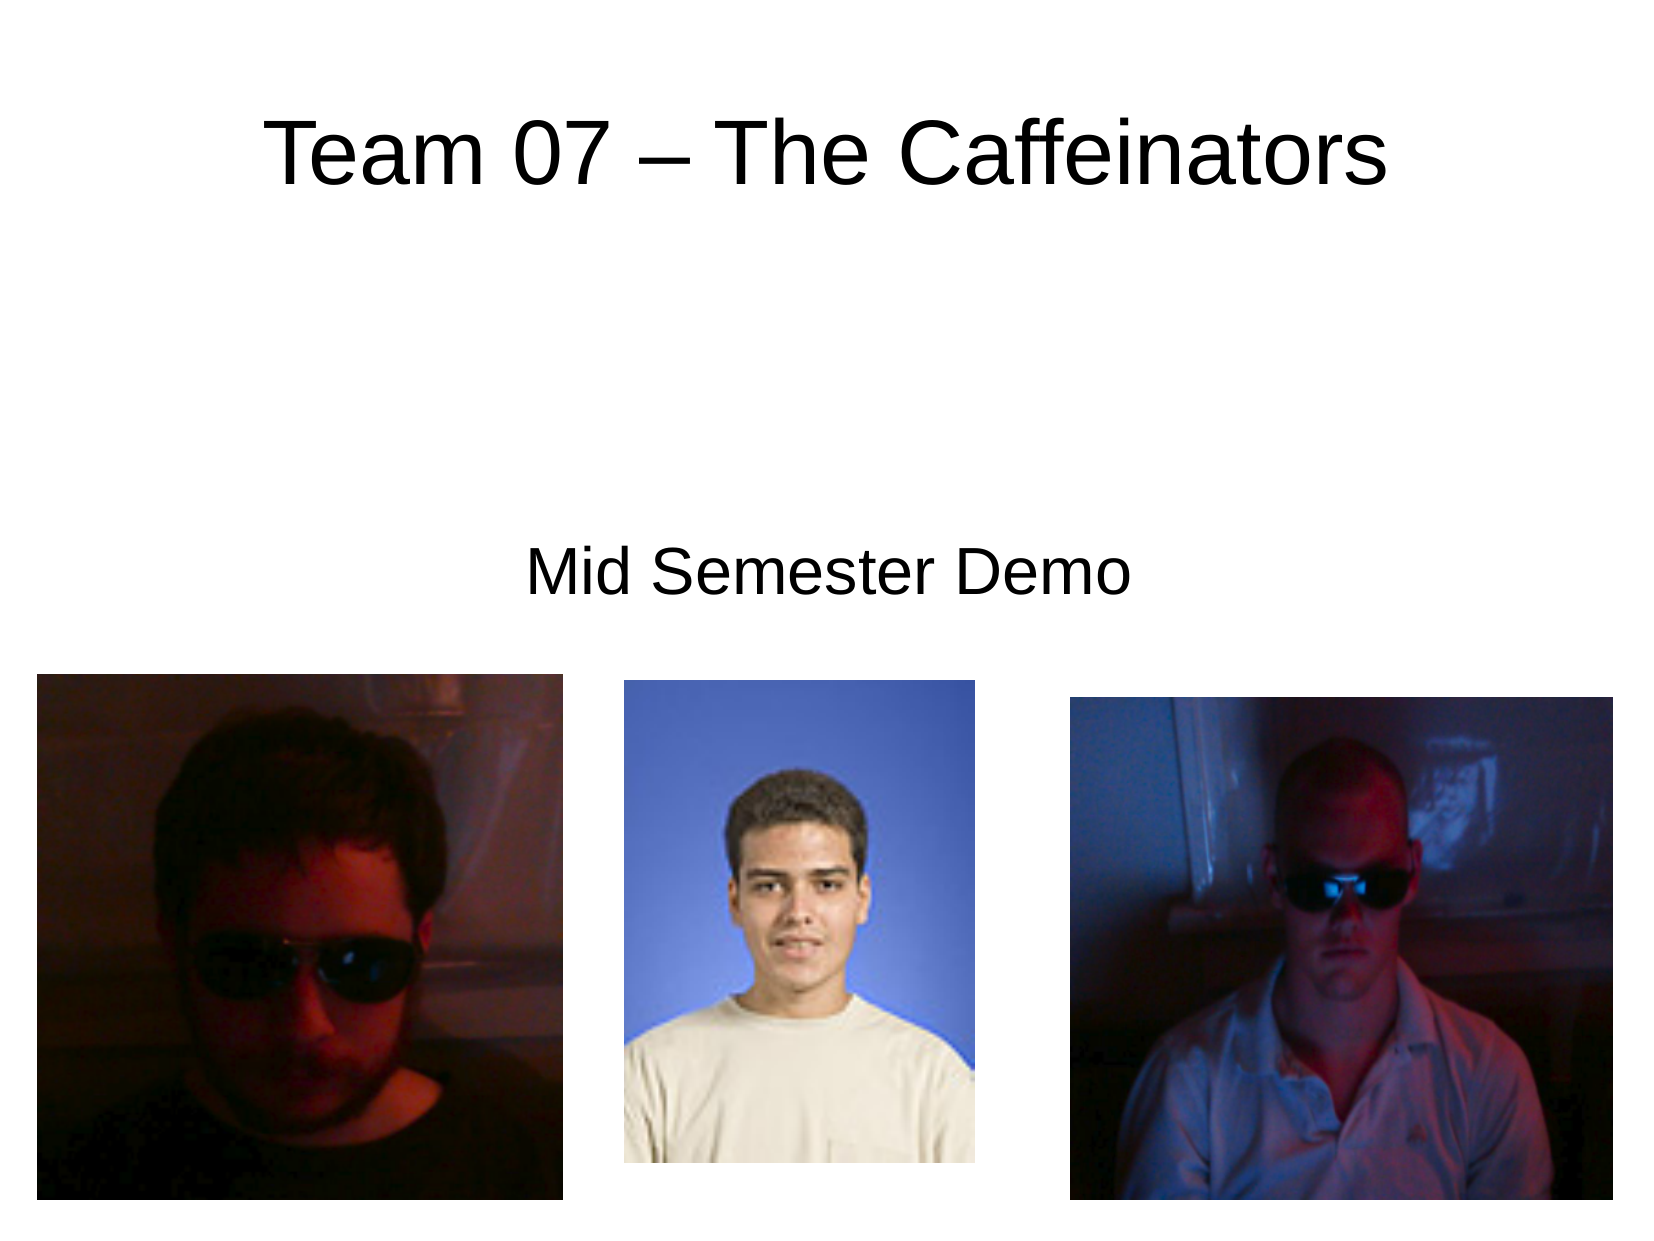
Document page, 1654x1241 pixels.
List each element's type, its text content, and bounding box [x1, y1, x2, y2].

title Team 07 – The Caffeinators [82, 49, 1571, 257]
picture [624, 680, 976, 1163]
picture [37, 674, 563, 1201]
picture [1070, 697, 1613, 1201]
subtitle Mid Semester Demo [82, 355, 1576, 788]
